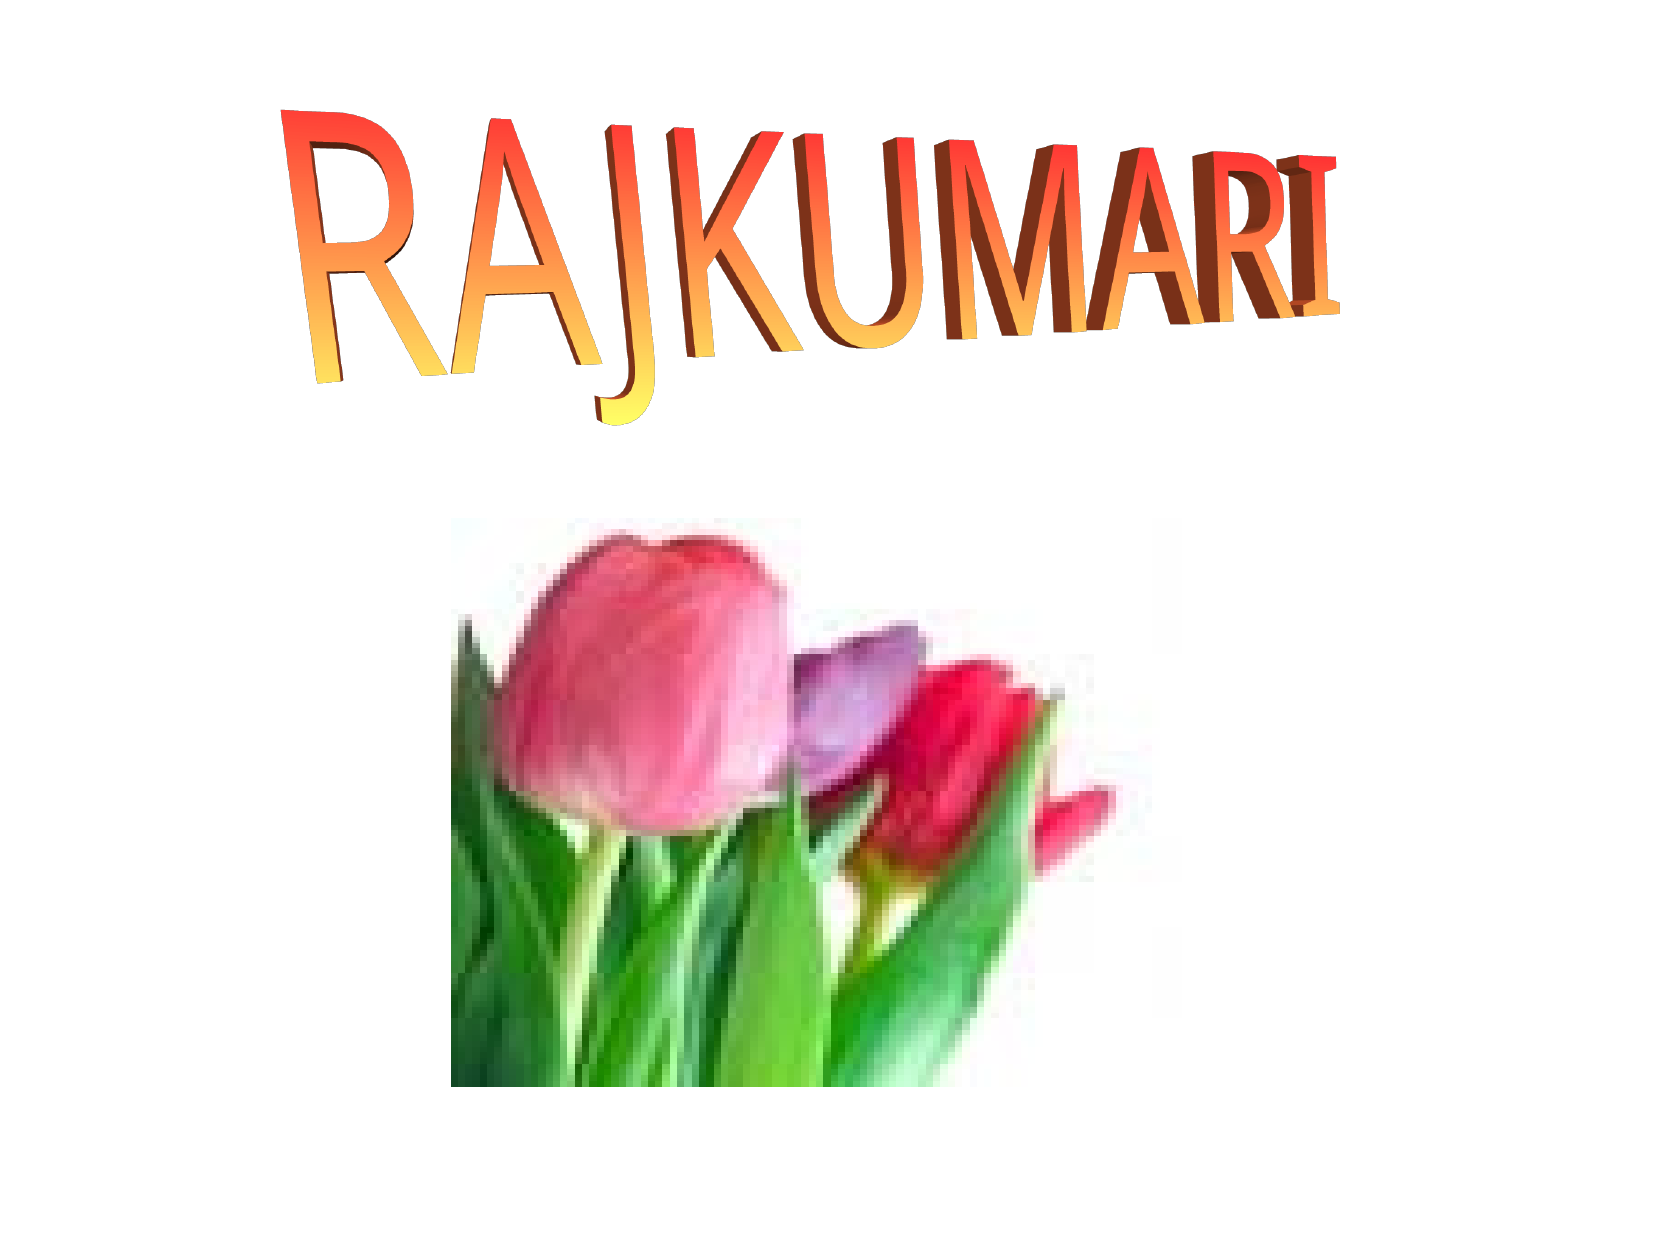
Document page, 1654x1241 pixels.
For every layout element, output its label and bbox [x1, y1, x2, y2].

picture [451, 518, 1182, 1087]
